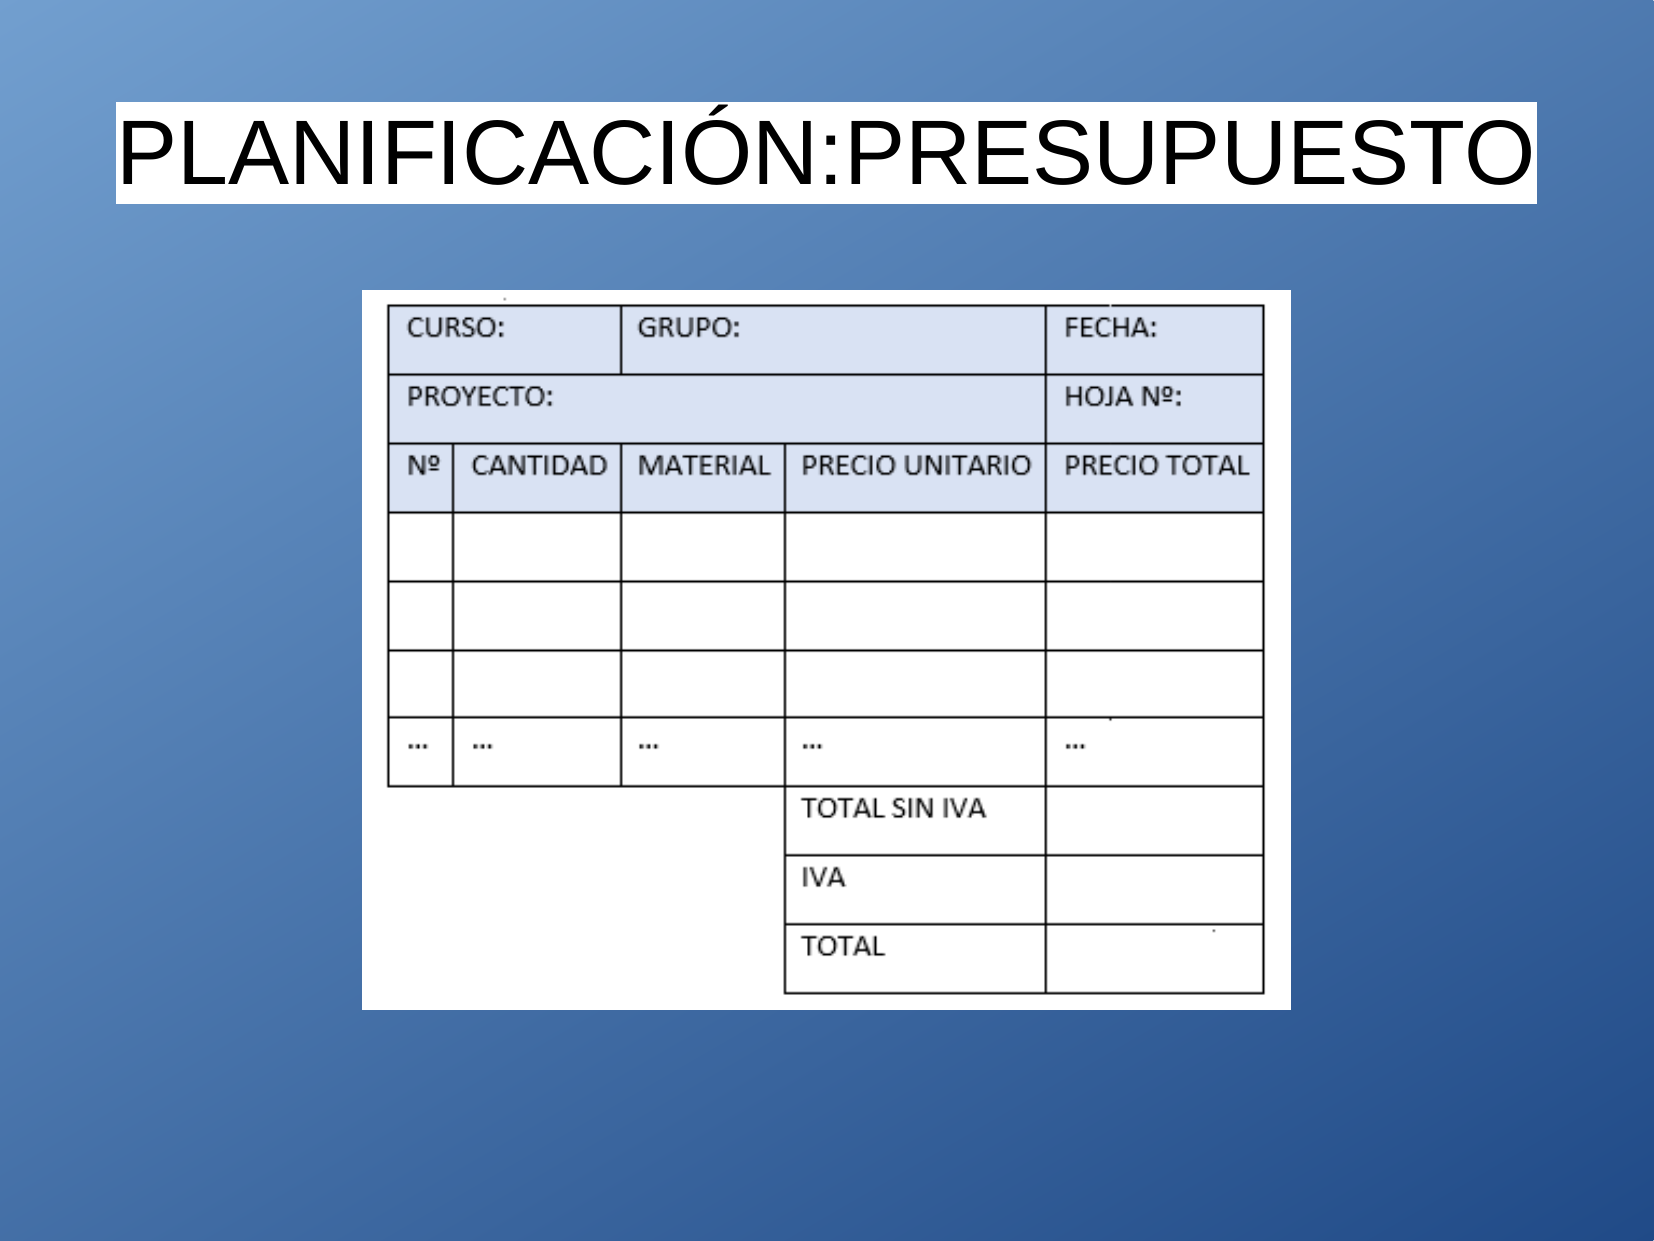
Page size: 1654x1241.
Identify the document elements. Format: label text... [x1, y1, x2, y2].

title PLANIFICACIÓN:PRESUPUESTO [82, 49, 1571, 257]
picture [362, 290, 1291, 1010]
